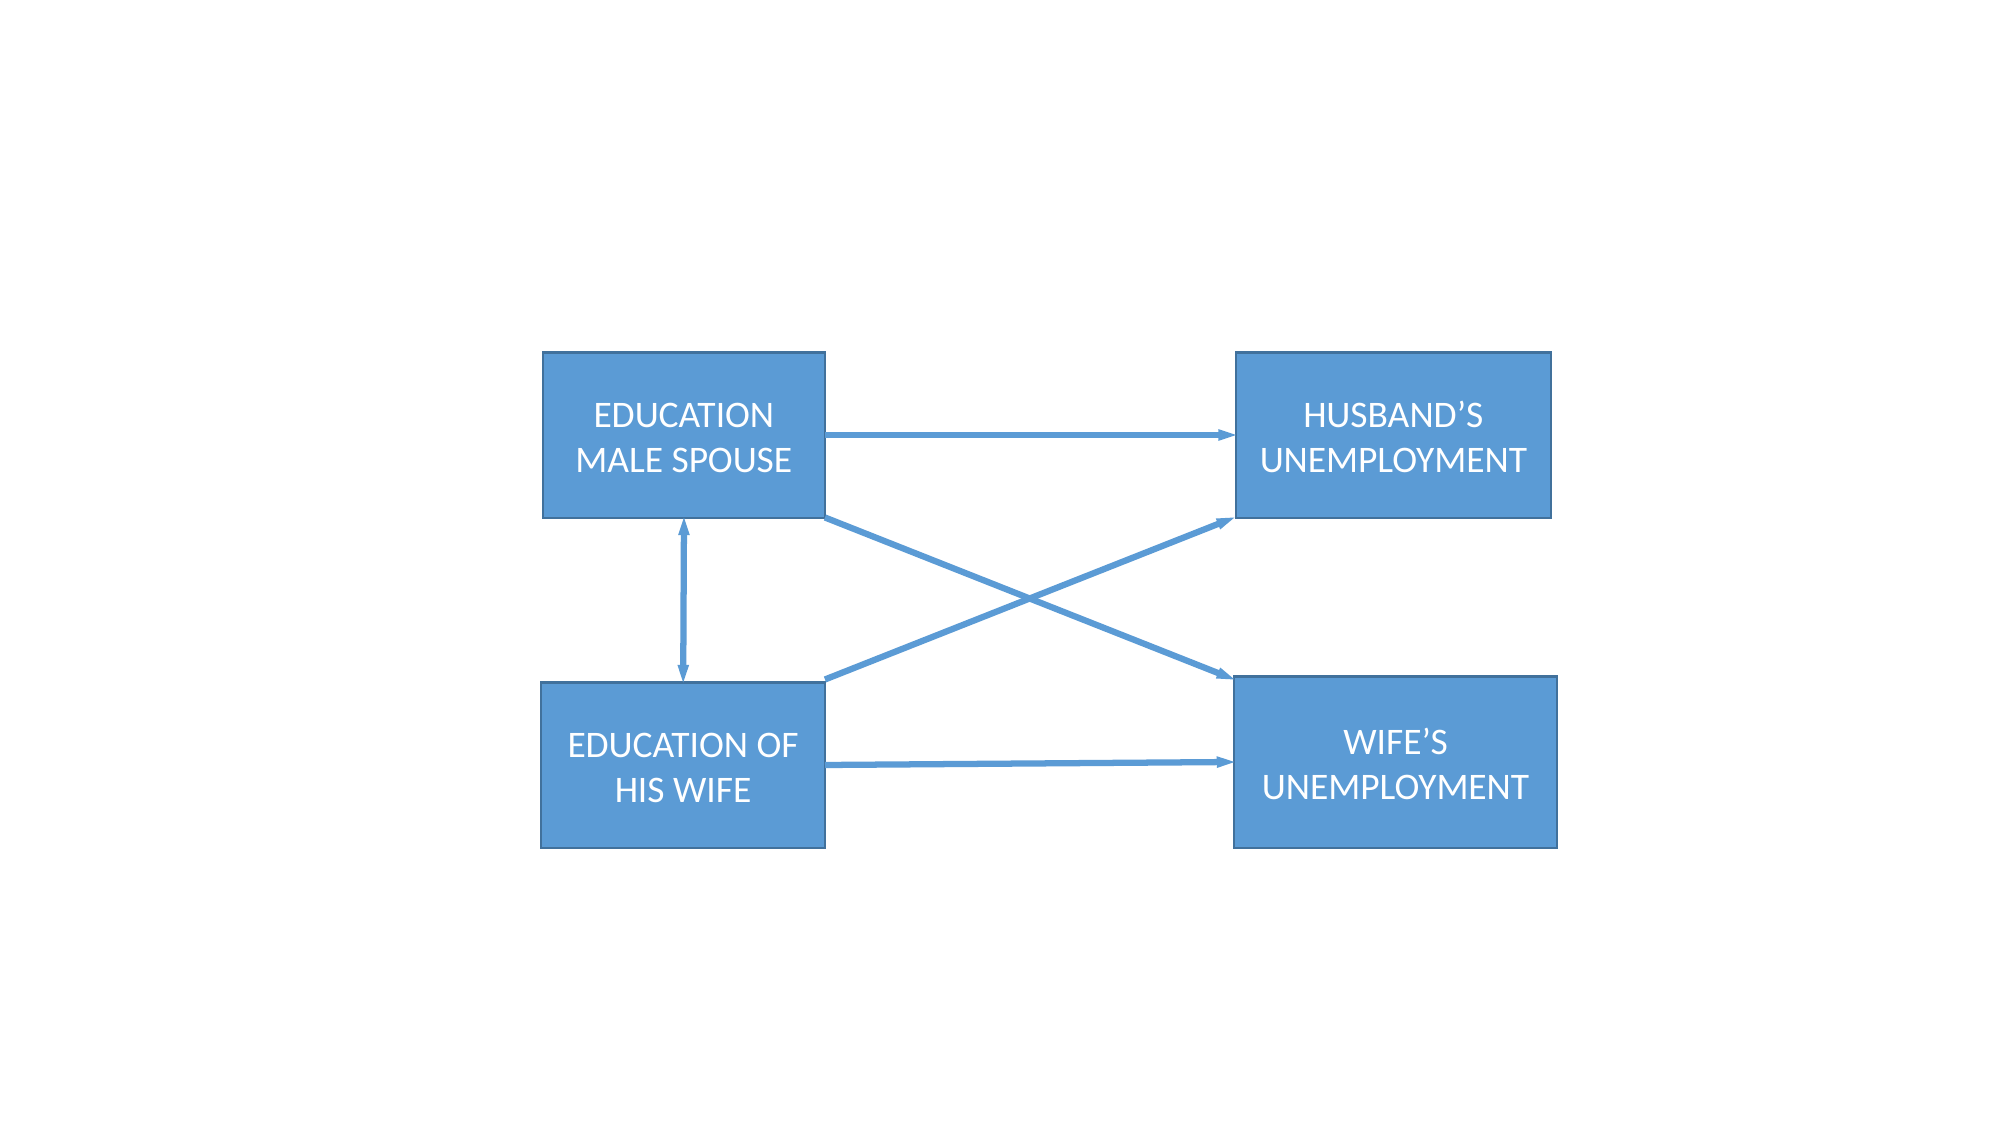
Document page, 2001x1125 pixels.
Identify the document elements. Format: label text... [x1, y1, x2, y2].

text_box HUSBAND’S UNEMPLOYMENT [1236, 352, 1551, 518]
text_box EDUCATION OF HIS WIFE [541, 683, 825, 848]
text_box WIFE’S UNEMPLOYMENT [1234, 676, 1557, 848]
text_box EDUCATION MALE SPOUSE [543, 352, 825, 518]
